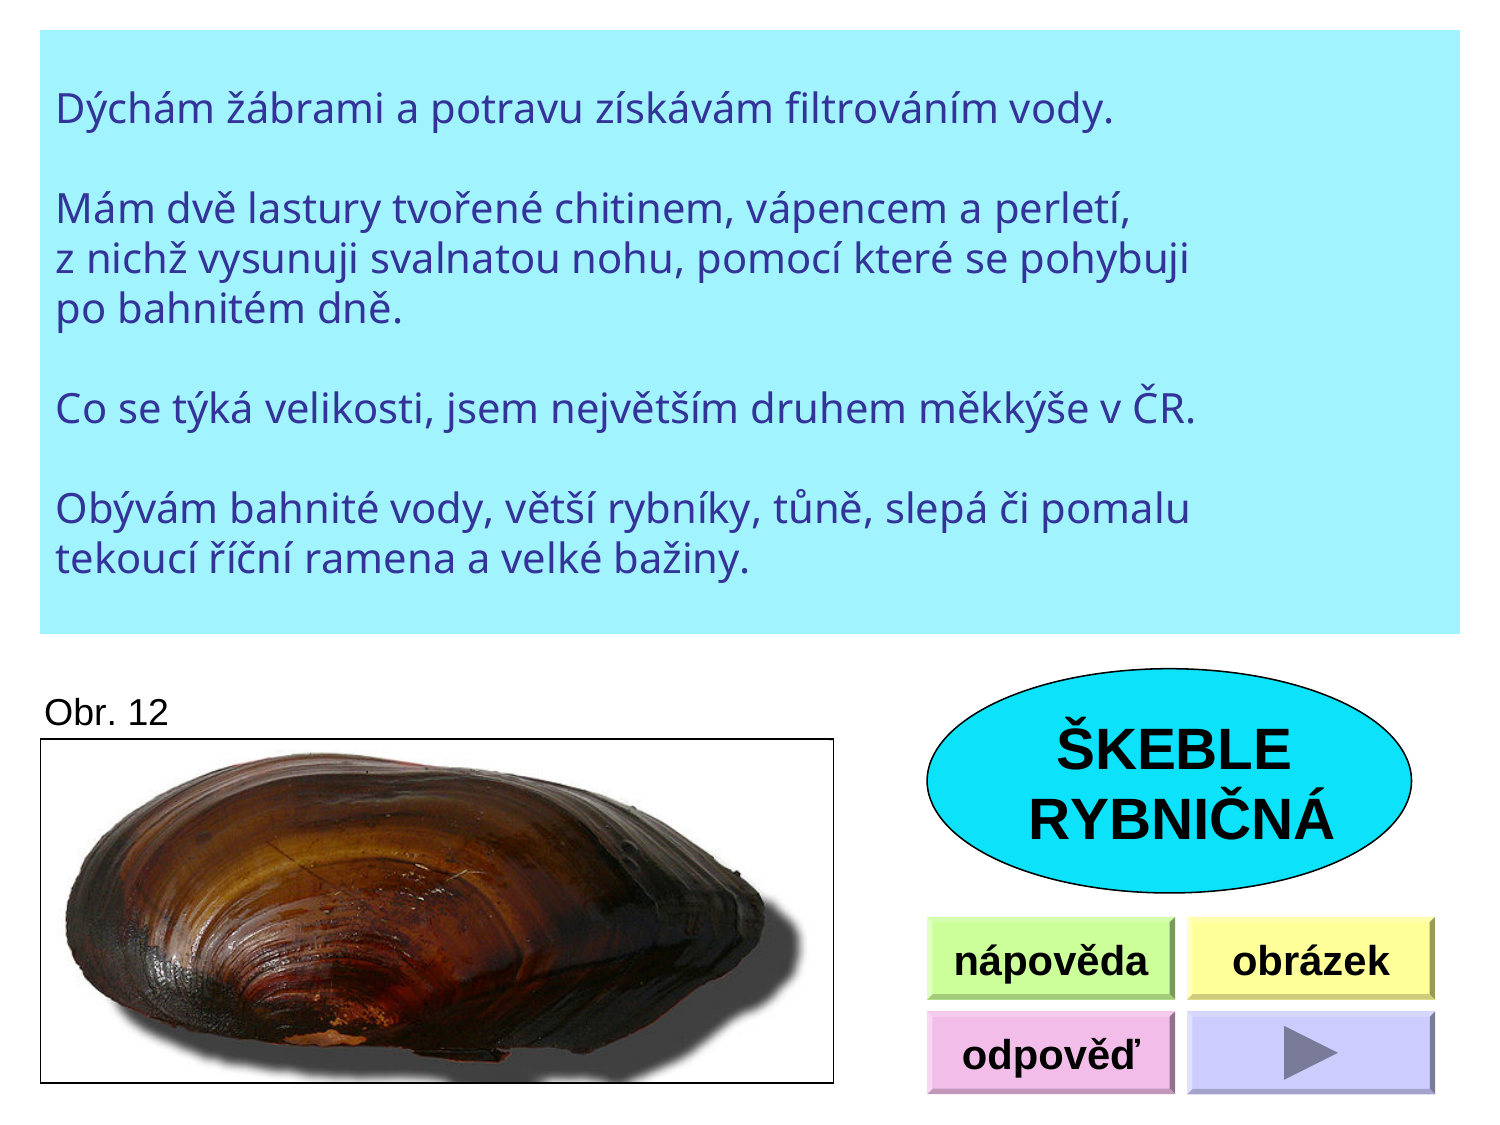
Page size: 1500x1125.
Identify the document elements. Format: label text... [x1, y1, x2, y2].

text_box odpověď [933, 1017, 1169, 1088]
text_box Dýchám žábrami a potravu získávám filtrováním vody. Mám dvě lastury tvořené chitinem, vápencem a perletí, z nichž vysunuji svalnatou nohu, pomocí které se pohybuji po bahnitém dně. Co se týká velikosti, jsem největším druhem měkkýše v ČR. Obývám bahnité vody, větší rybníky, tůně, slepá či pomalu tekoucí říční ramena a velké bažiny. [41, 30, 1459, 634]
picture [41, 739, 833, 1083]
text_box Obr. 12 [29, 680, 196, 742]
text_box nápověda [933, 923, 1169, 994]
text_box [1188, 1011, 1436, 1095]
text_box obrázek [1193, 923, 1429, 994]
text_box ŠKEBLE RYBNIČNÁ [927, 668, 1412, 893]
